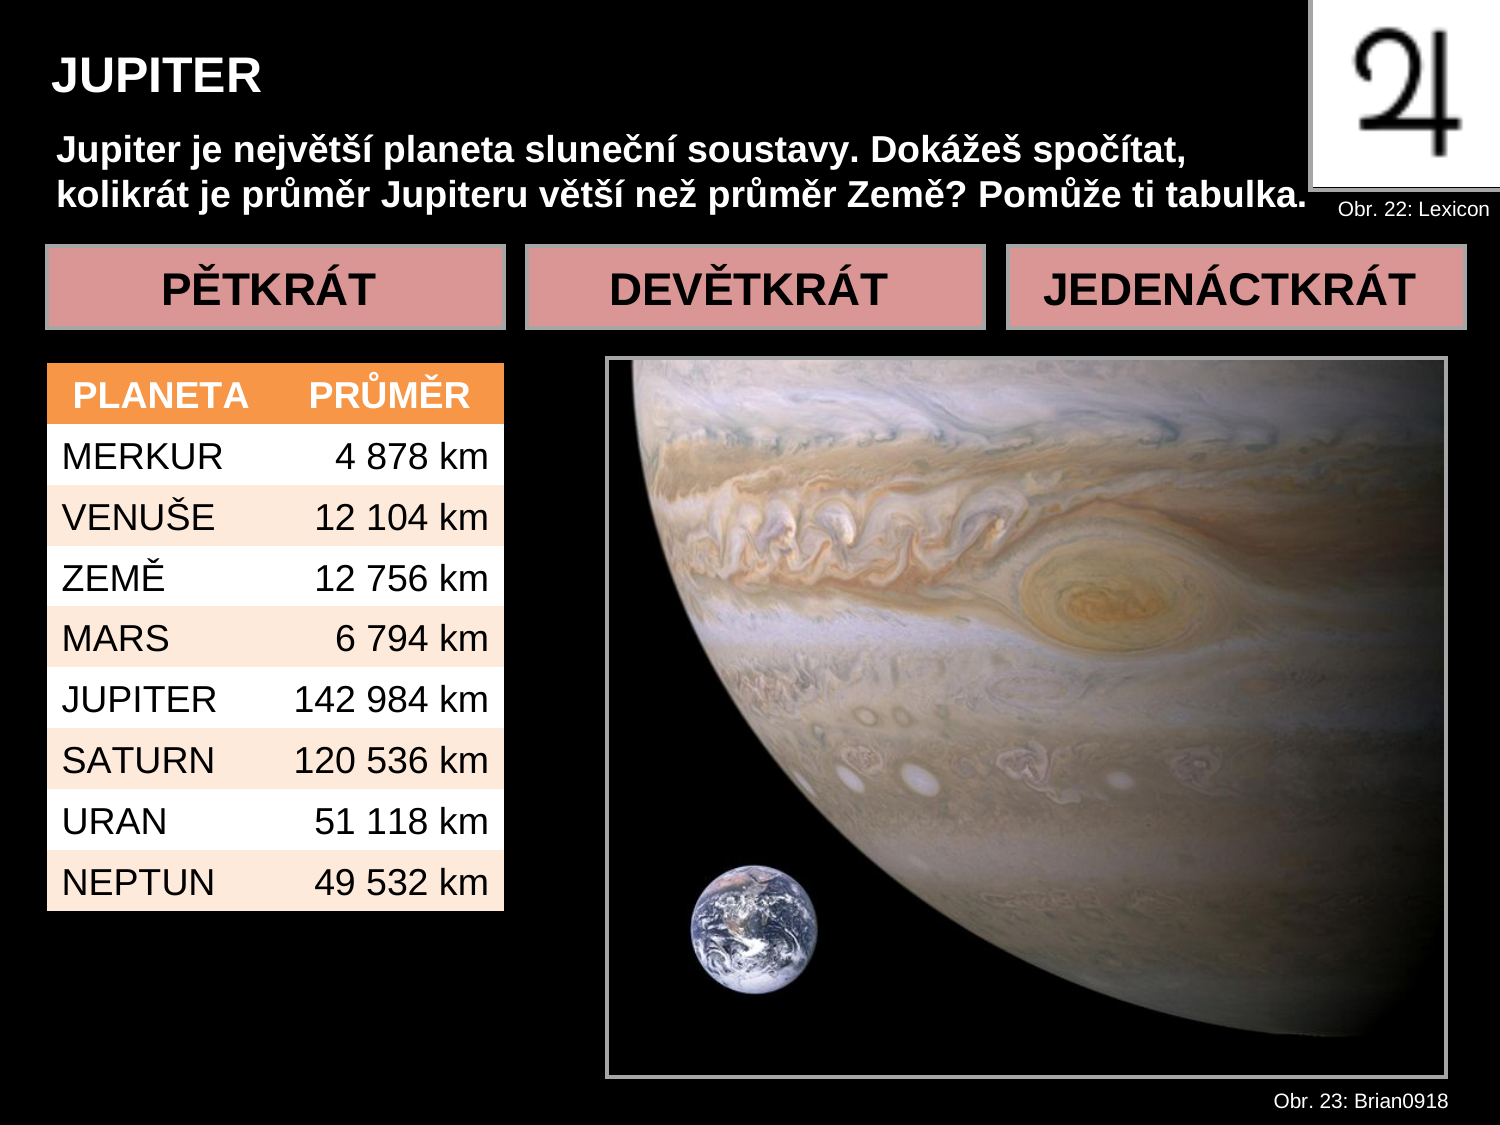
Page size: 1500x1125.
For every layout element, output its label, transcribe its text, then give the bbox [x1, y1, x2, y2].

table_cell 12 756 km [275, 546, 504, 606]
table_cell 51 118 km [275, 789, 504, 850]
picture [1312, 0, 1500, 187]
table_cell 142 984 km [275, 667, 504, 728]
table_cell URAN [47, 789, 275, 850]
text_box PĚTKRÁT [46, 246, 504, 329]
table_cell NEPTUN [47, 850, 275, 911]
table_cell SATURN [47, 728, 275, 789]
text_box Obr. 23: Brian0918 [1258, 1079, 1464, 1121]
table_cell ZEMĚ [47, 546, 275, 606]
text_box JEDENÁCTKRÁT [1007, 246, 1465, 329]
table_header PRŮMĚR [275, 363, 504, 424]
table_cell MERKUR [47, 424, 275, 485]
table_cell 6 794 km [275, 606, 504, 667]
table_cell 49 532 km [275, 850, 504, 911]
table_cell JUPITER [47, 667, 275, 728]
table_cell 4 878 km [275, 424, 504, 485]
picture [609, 359, 1444, 1075]
table_cell VENUŠE [47, 485, 275, 546]
text_box Jupiter je největší planeta sluneční soustavy. Dokážeš spočítat, kolikrát je průměr Jupiteru větší než průměr Země? Pomůže ti tabulka. [41, 117, 1324, 223]
text_box DEVĚTKRÁT [527, 246, 985, 329]
table_cell 12 104 km [275, 485, 504, 546]
table_cell MARS [47, 606, 275, 667]
table_header PLANETA [47, 363, 275, 424]
table_cell 120 536 km [275, 728, 504, 789]
text_box Obr. 22: Lexicon [1323, 187, 1500, 228]
text_box JUPITER [36, 35, 278, 111]
